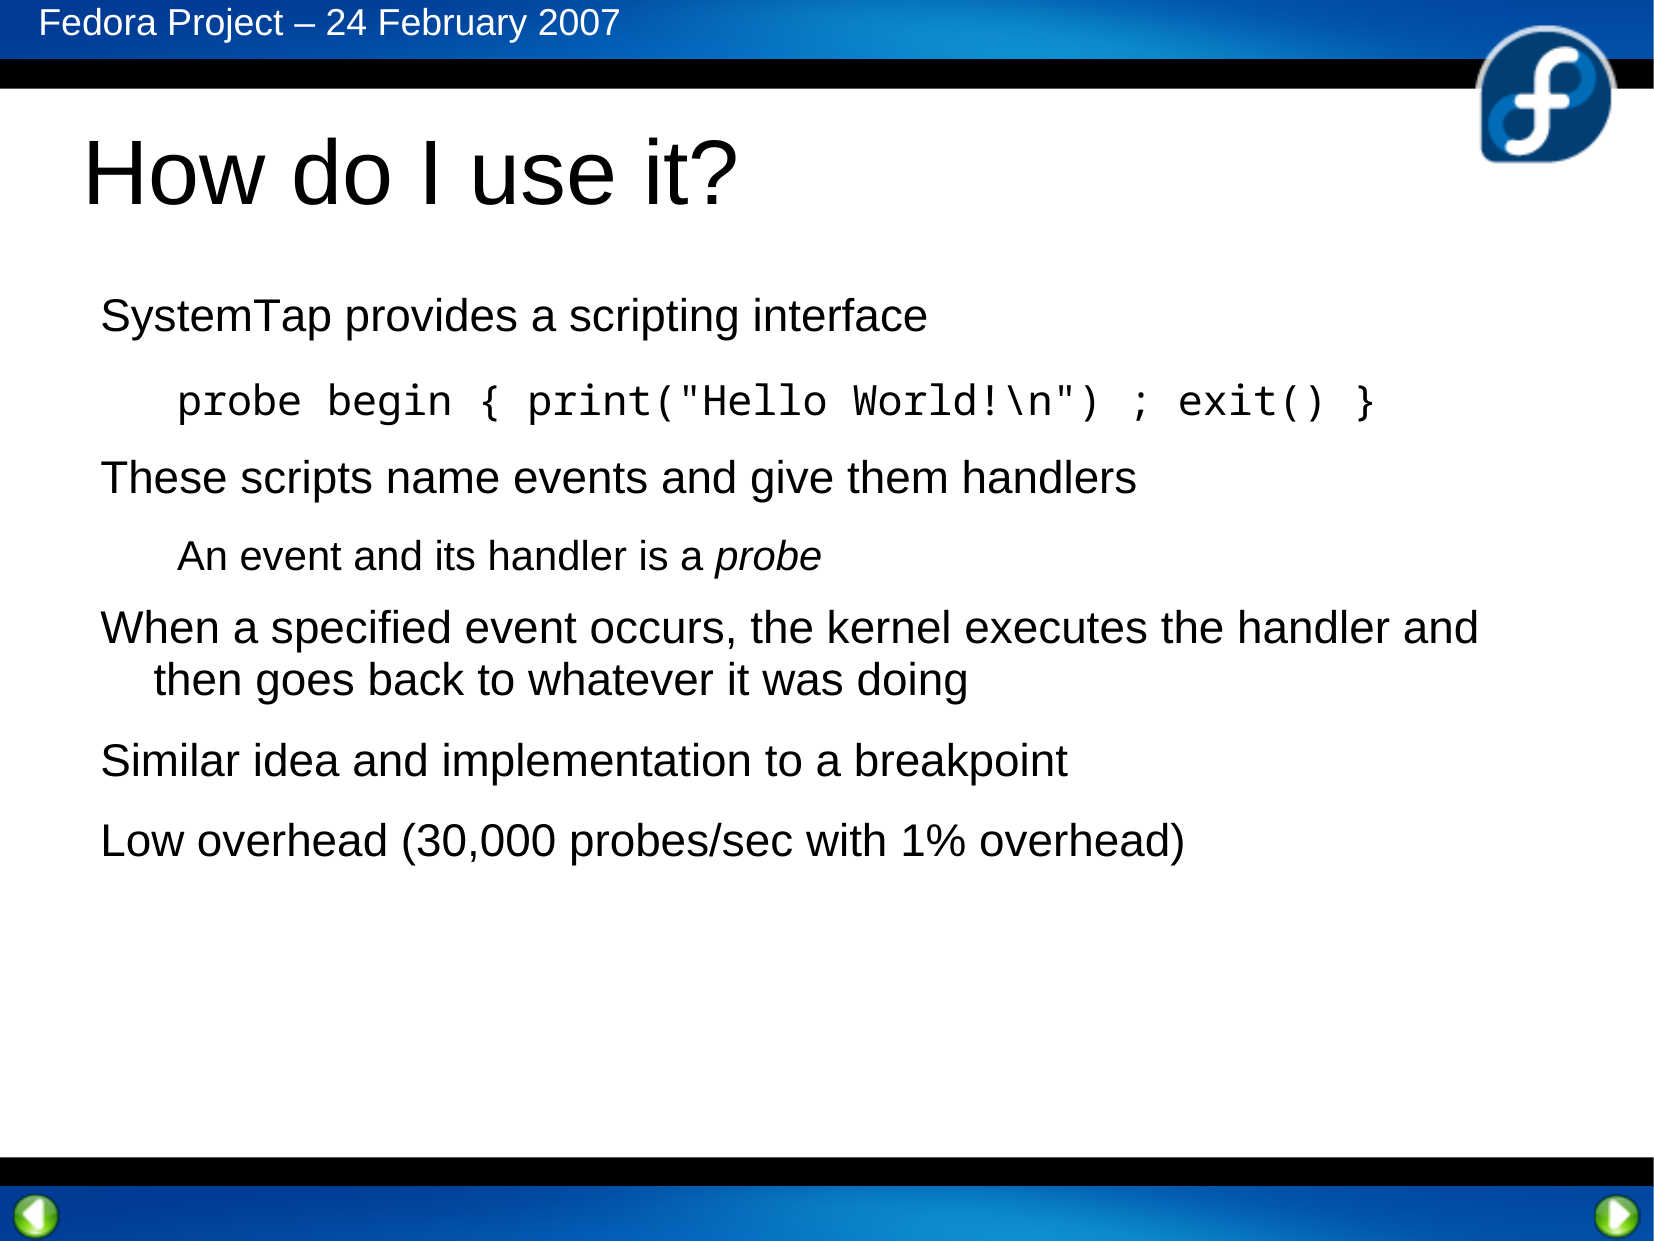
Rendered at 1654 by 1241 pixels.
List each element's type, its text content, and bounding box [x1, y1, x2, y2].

picture [0, 1186, 1654, 1241]
title How do I use it? [82, 88, 1571, 257]
picture [0, 0, 1654, 266]
list SystemTap provides a scripting interface probe begin { print("Hello World!\n") ; exit() } These scripts name events and give them handlers An event and its handler is a probe When a specified event occurs, the kernel executes the handler and then goes back to whatever it was doing Similar idea and implementation to a breakpoint Low overhead (30,000 probes/sec with 1% overhead) [82, 290, 1571, 1109]
